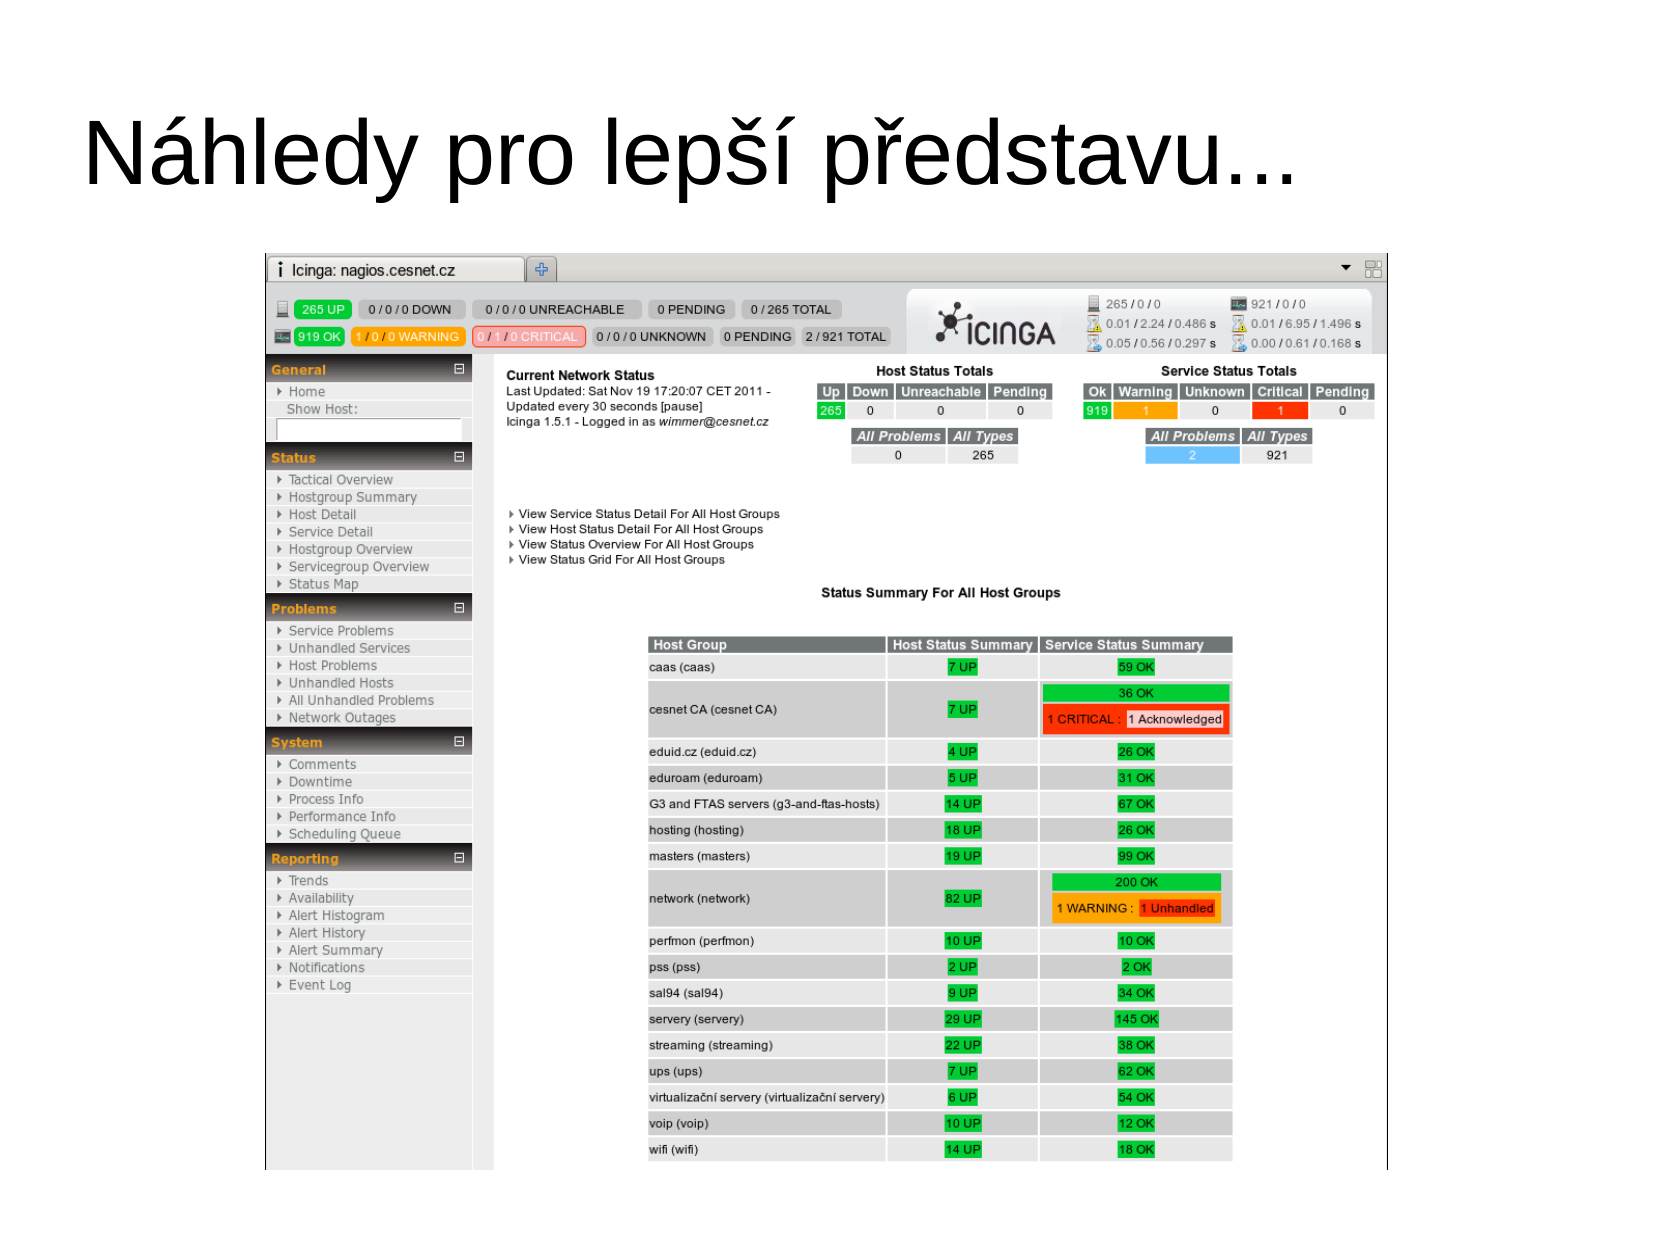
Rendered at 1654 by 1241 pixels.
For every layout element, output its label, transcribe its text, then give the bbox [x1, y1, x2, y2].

picture [265, 253, 1388, 1170]
title Náhledy pro lepší představu... [82, 68, 1571, 237]
